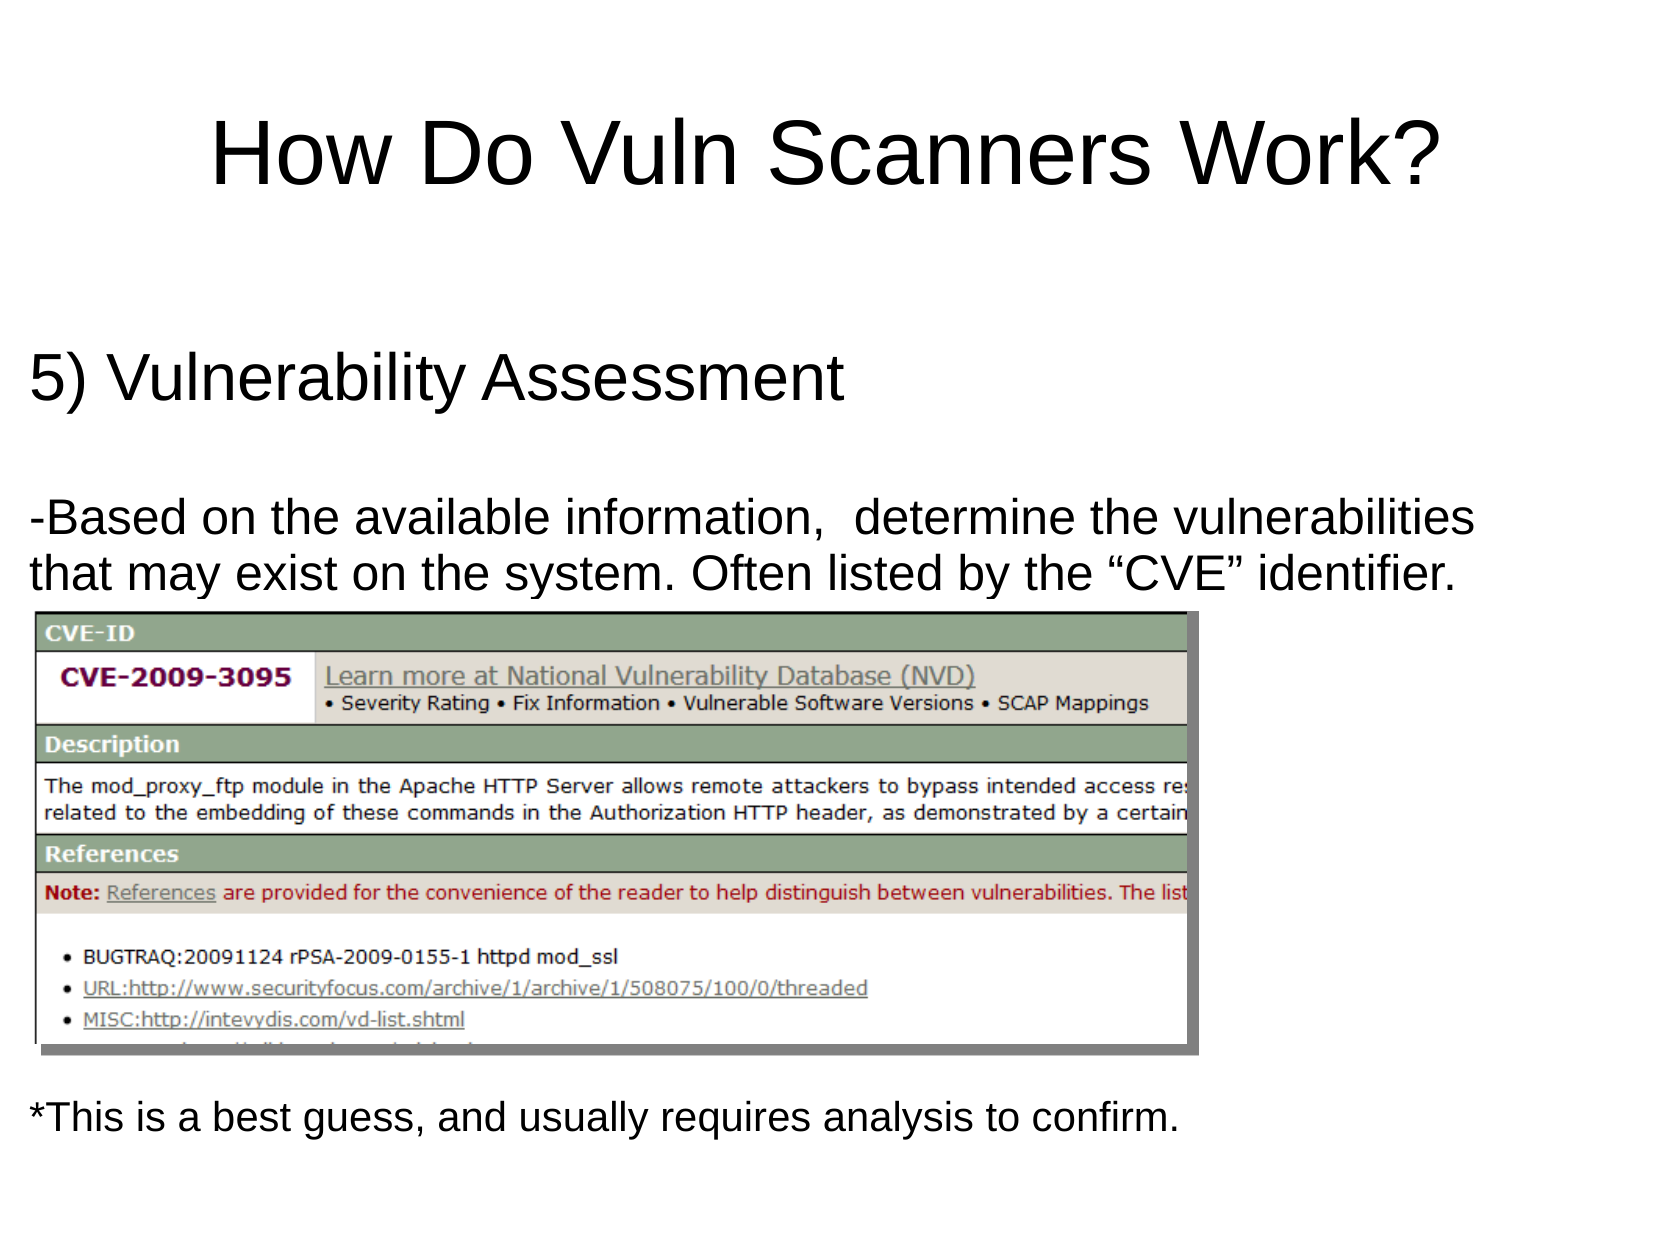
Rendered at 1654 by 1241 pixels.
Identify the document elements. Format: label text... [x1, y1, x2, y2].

picture [29, 599, 1187, 1044]
title How Do Vuln Scanners Work? [82, 49, 1571, 257]
subtitle 5) Vulnerability Assessment -Based on the available information, determine the vulnerabilities that may exist on the system. Often listed by the “CVE” identifier. *This is a best guess, and usually requires analysis to confirm. [29, 339, 1485, 1215]
